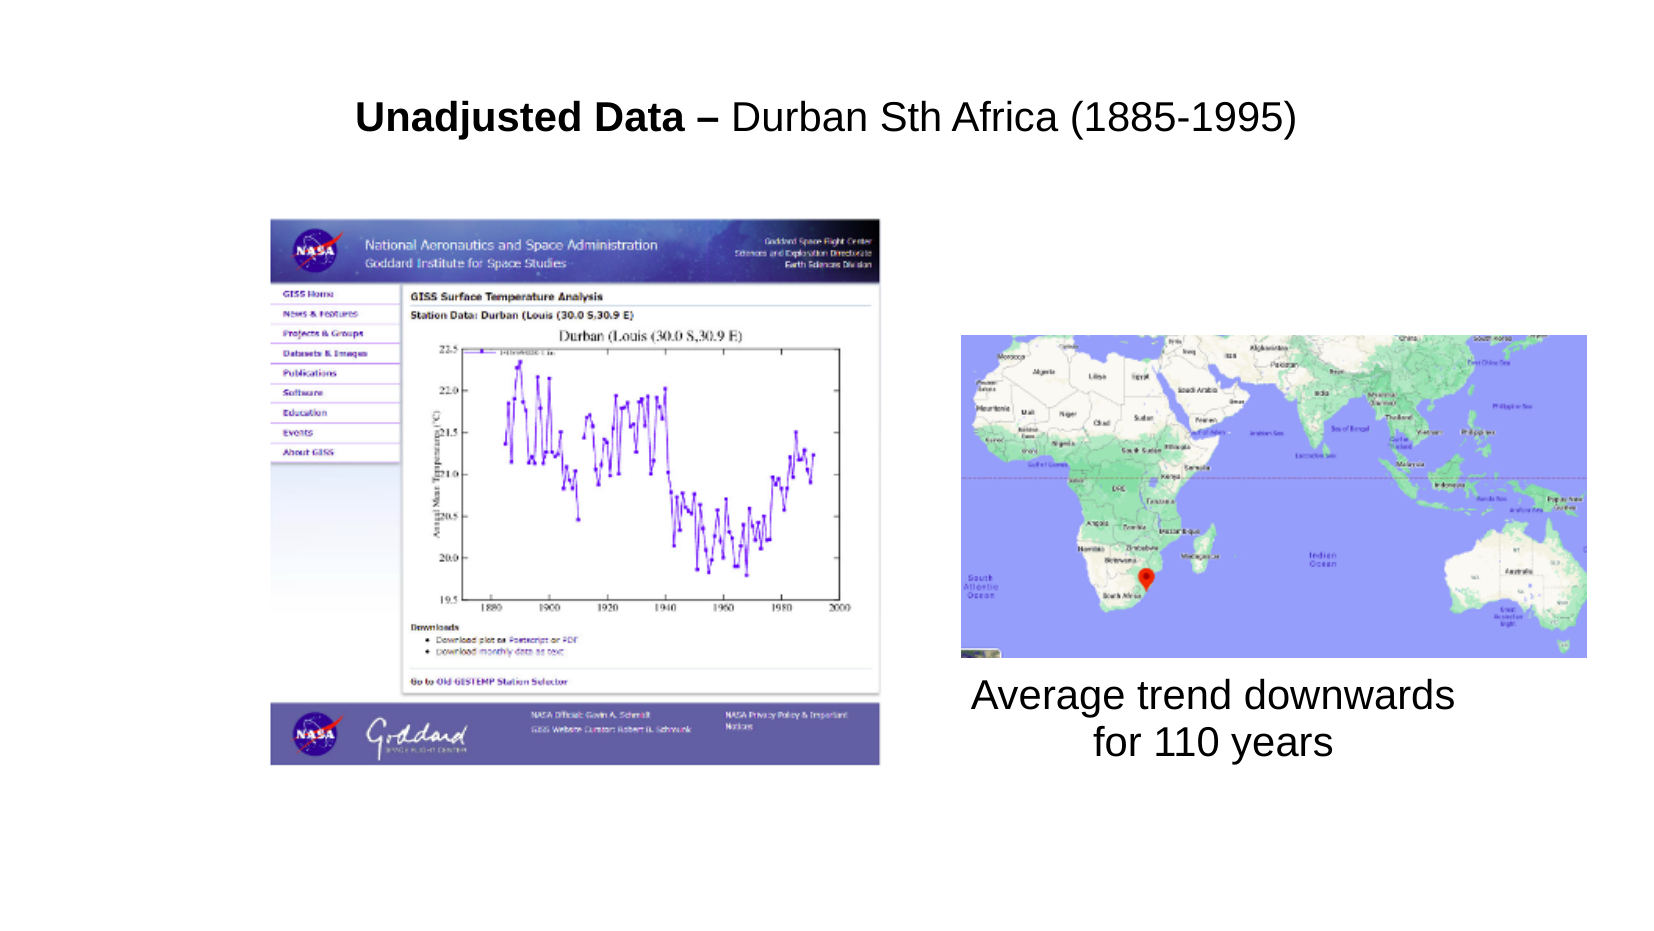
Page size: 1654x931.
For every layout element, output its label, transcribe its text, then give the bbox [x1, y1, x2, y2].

text_box Unadjusted Data – Durban Sth Africa (1885-1995) [82, 89, 1571, 140]
picture [263, 216, 889, 770]
picture [961, 335, 1587, 658]
text_box Average trend downwards for 110 years [947, 664, 1480, 773]
